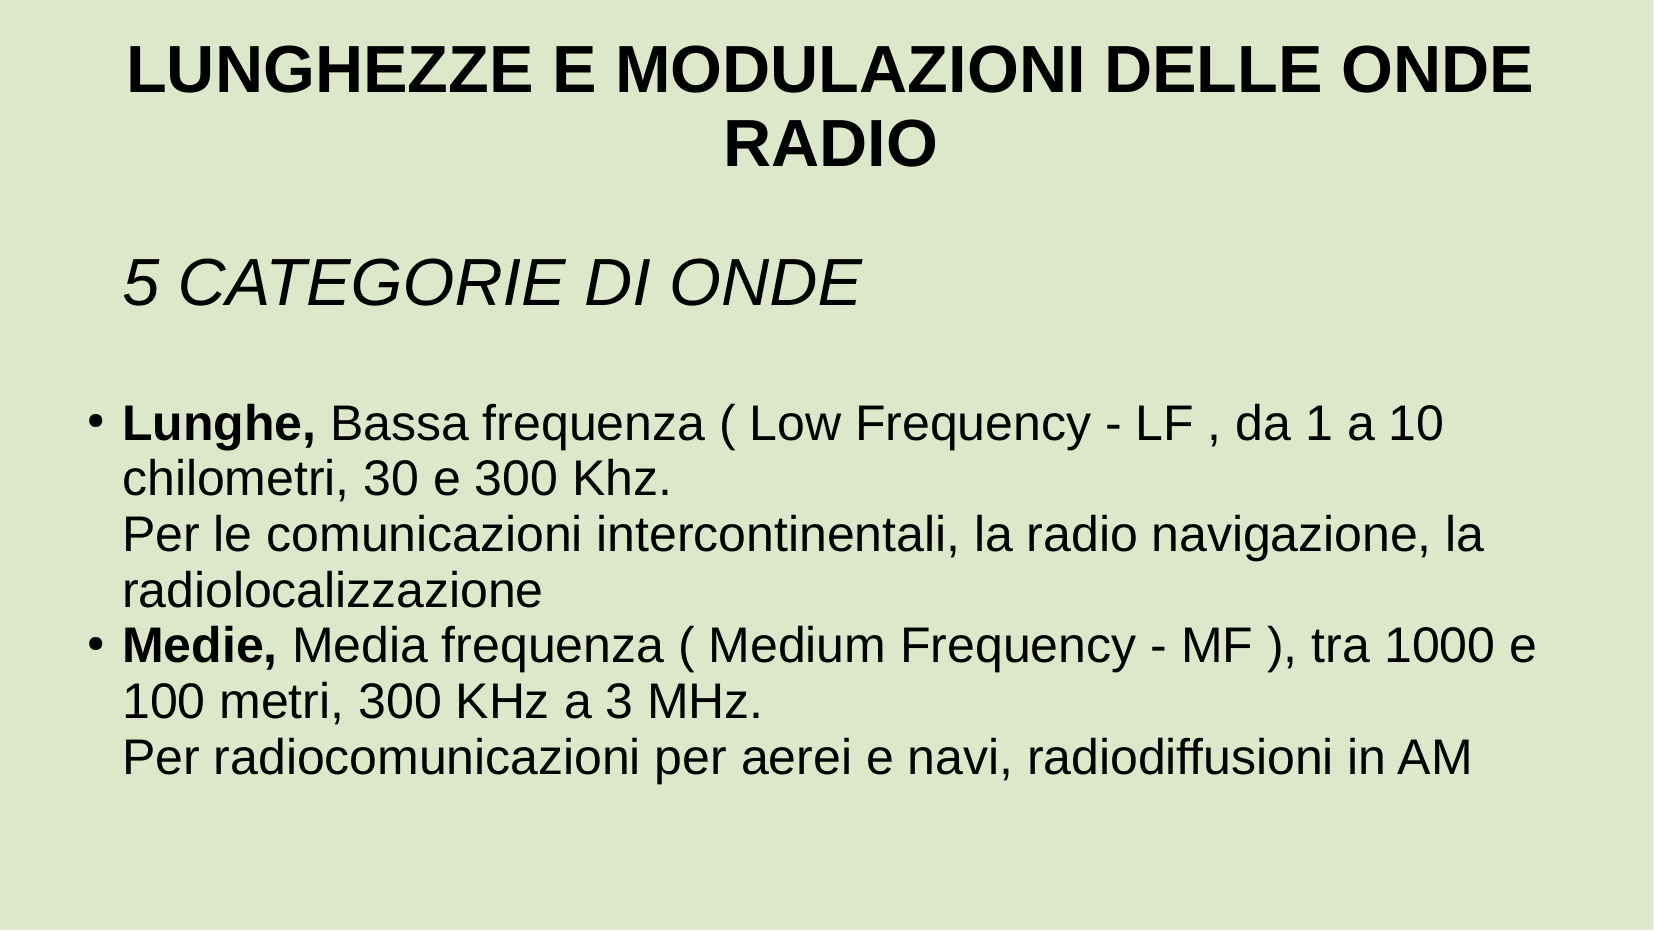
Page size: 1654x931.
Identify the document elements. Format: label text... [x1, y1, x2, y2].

title LUNGHEZZE E MODULAZIONI DELLE ONDE RADIO [86, 0, 1576, 185]
subtitle 5 CATEGORIE DI ONDE Lunghe, Bassa frequenza ( Low Frequency - LF , da 1 a 10 chilometri, 30 e 300 Khz. Per le comunicazioni intercontinentali, la radio navigazione, la radiolocalizzazione Medie, Media frequenza ( Medium Frequency - MF ), tra 1000 e 100 metri, 300 KHz a 3 MHz. Per radiocomunicazioni per aerei e navi, radiodiffusioni in AM [86, 185, 1576, 901]
